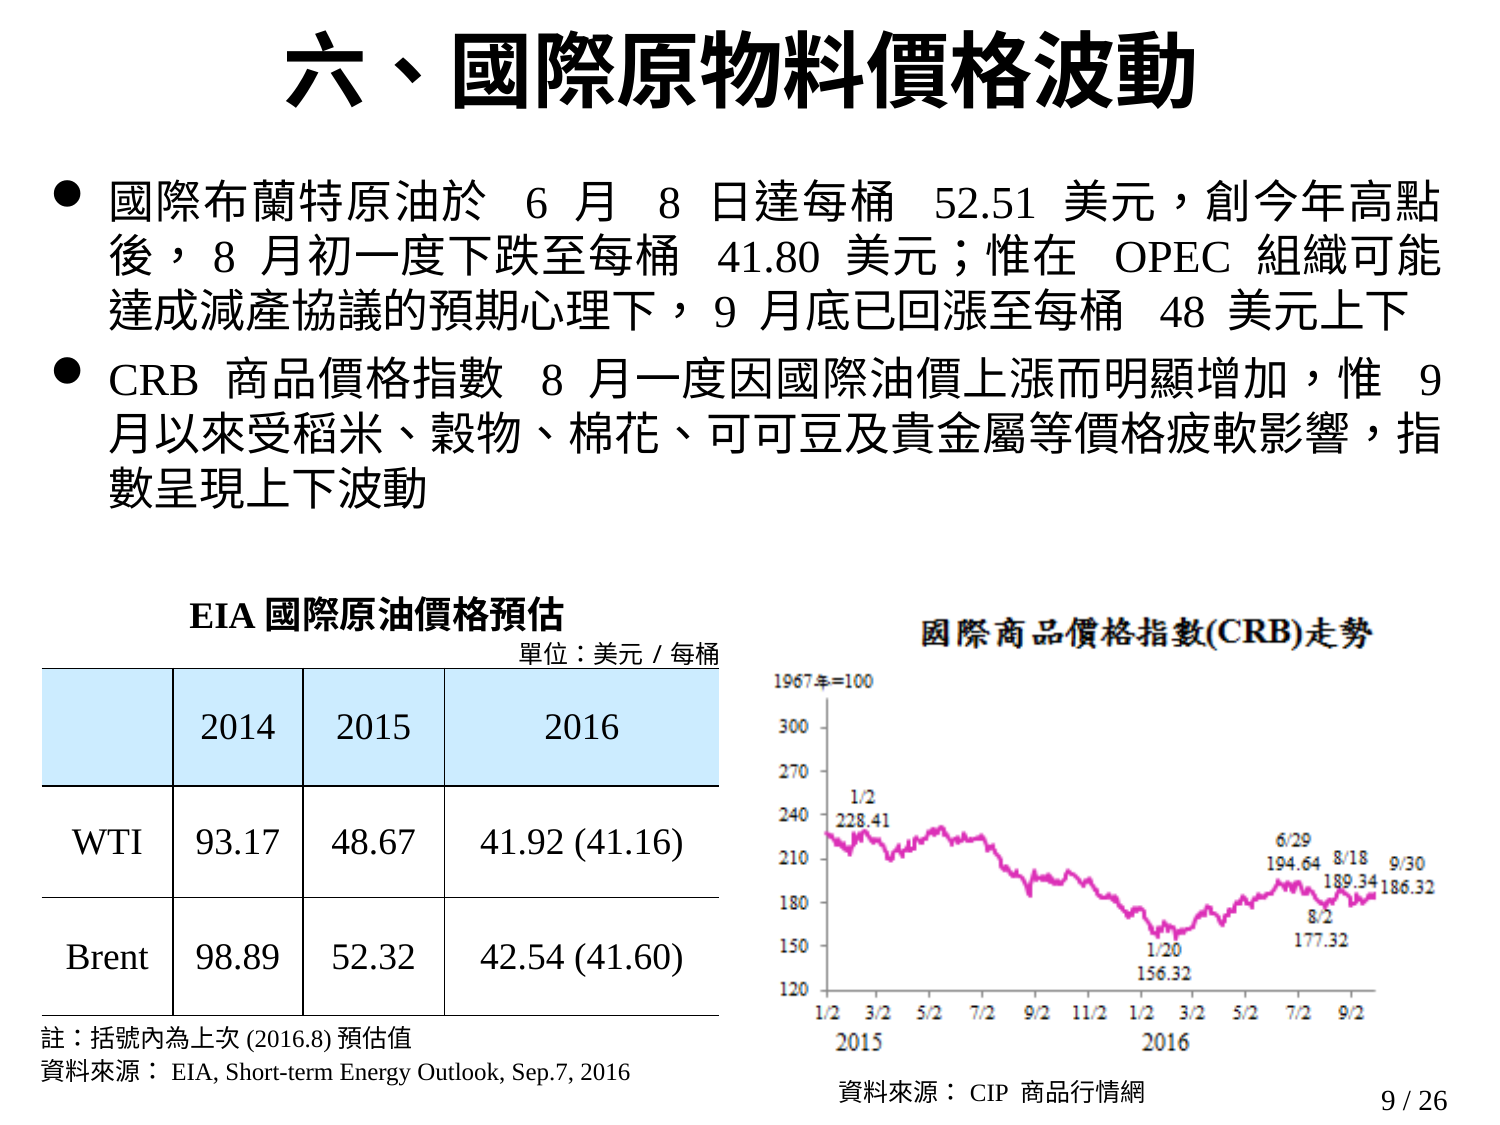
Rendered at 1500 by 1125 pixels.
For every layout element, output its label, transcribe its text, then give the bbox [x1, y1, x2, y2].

table_header [42, 669, 172, 785]
table_cell 93.17 [174, 787, 302, 897]
table_cell Brent [42, 898, 172, 1015]
table_cell 52.32 [304, 898, 444, 1015]
table_header 2014 [174, 669, 302, 785]
picture [750, 602, 1449, 1059]
text_box 六、國際原物料價格波動 [0, 10, 1483, 142]
table_cell 98.89 [174, 898, 302, 1015]
table_cell WTI [42, 787, 172, 897]
table_cell 42.54 (41.60) [445, 898, 719, 1015]
text_box 單位：美元/每桶 [504, 631, 739, 677]
text_box 資料來源：CIP 商品行情網 [824, 1066, 1196, 1115]
text_box EIA國際原油價格預估 [120, 583, 634, 644]
table_cell 41.92 (41.16) [445, 787, 719, 897]
table_cell 48.67 [304, 787, 444, 897]
table_header 2015 [304, 669, 444, 785]
table_header 2016 [445, 669, 719, 785]
text_box 註：括號內為上次(2016.8)預估值 資料來源：EIA, Short-term Energy Outlook, Sep.7, 2016 [25, 1011, 684, 1093]
text_box 國際布蘭特原油於 6 月 8 日達每桶 52.51 美元，創今年高點後，8 月初一度下跌至每桶 41.80 美元；惟在 OPEC 組織可能達成減產協議的預期心理下，9 月底已回漲至每桶 48 美元上下 CRB 商品價格指數 8 月一度因國際油價上漲而明顯增加，惟 9 月以來受稻米、穀物、棉花、可可豆及貴金屬等價格疲軟影響，指數呈現上下波動 [35, 164, 1457, 523]
